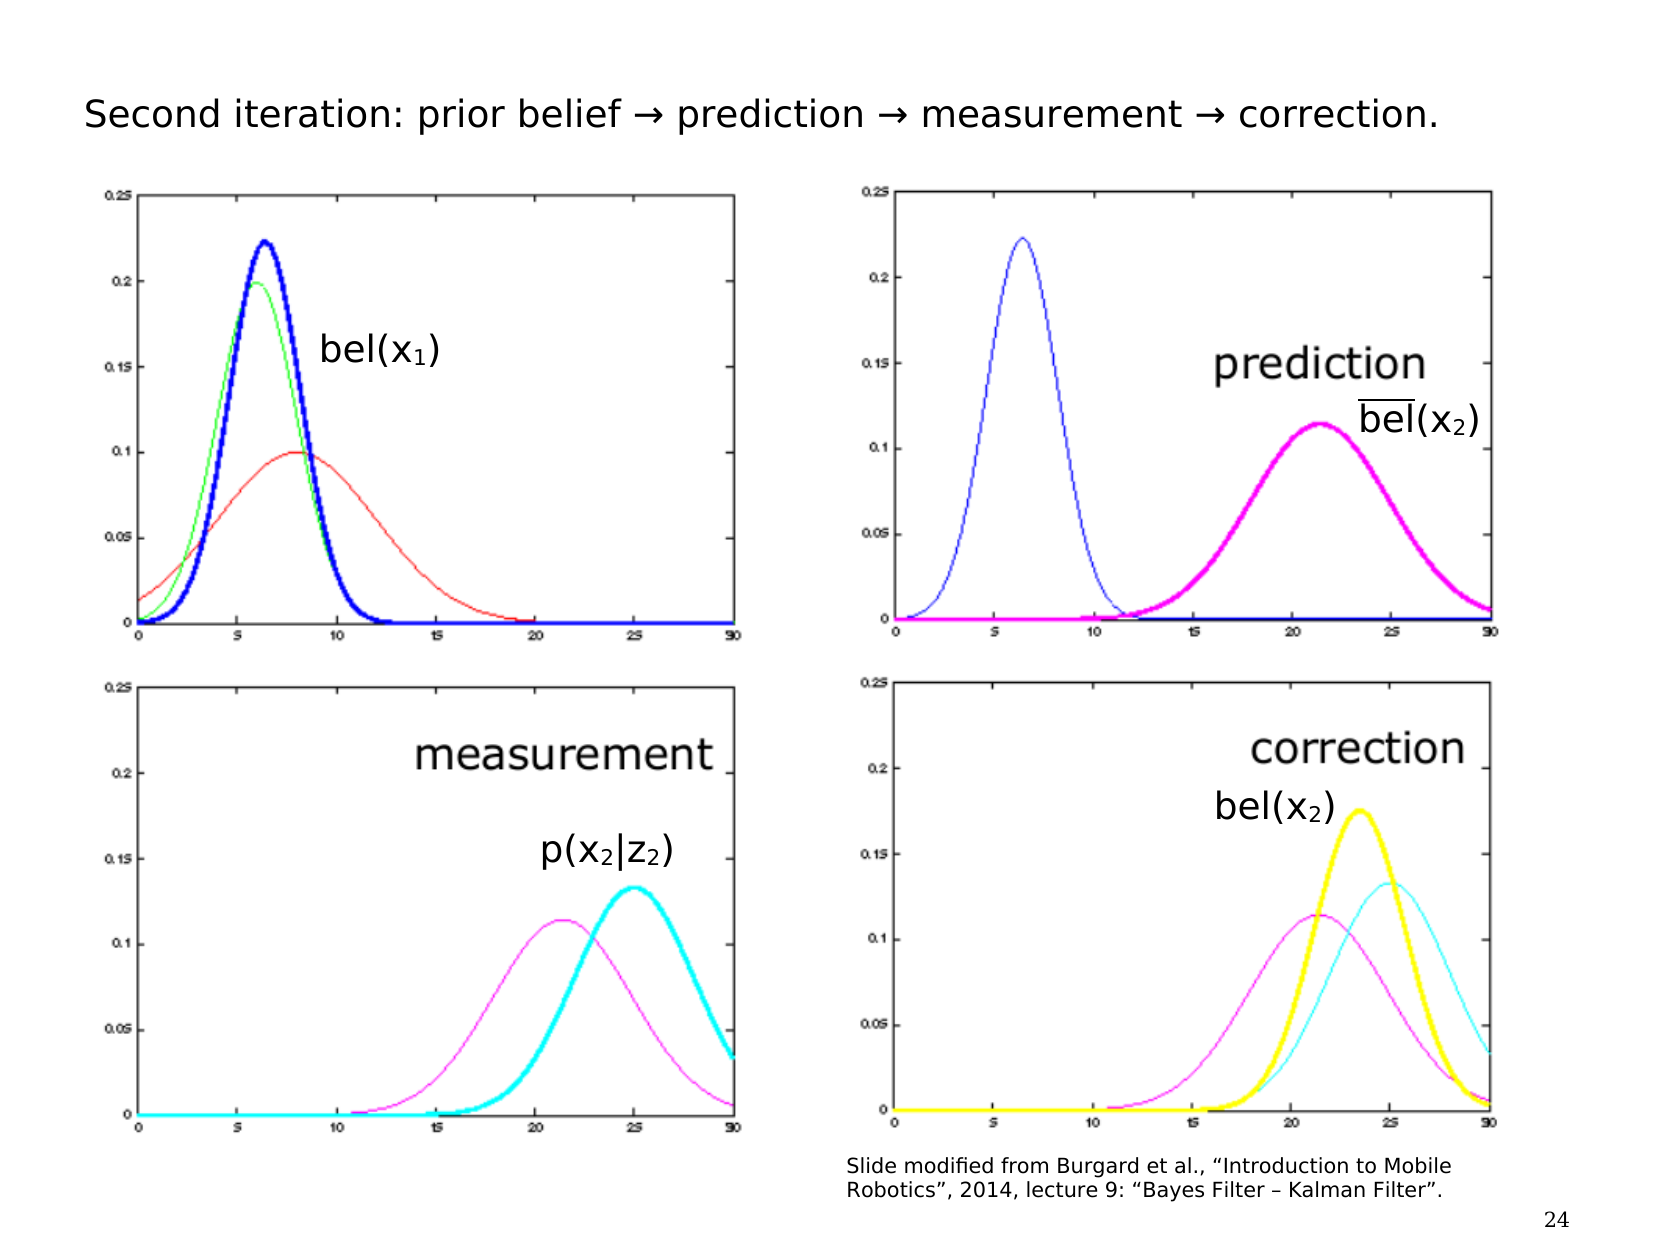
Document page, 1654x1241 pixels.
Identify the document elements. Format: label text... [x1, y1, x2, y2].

picture [68, 66, 1583, 1173]
text_box bel(x2) [1199, 777, 1364, 848]
text_box bel(x2) [1343, 390, 1509, 462]
text_box Second iteration: prior belief → prediction → measurement → correction. [69, 85, 1521, 188]
text_box p(x2|z2) [524, 820, 738, 892]
text_box bel(x1) [304, 320, 469, 392]
text_box Slide modified from Burgard et al., “Introduction to Mobile Robotics”, 2014, lecture 9: “Bayes Filter – Kalman Filter”. [831, 1146, 1578, 1236]
